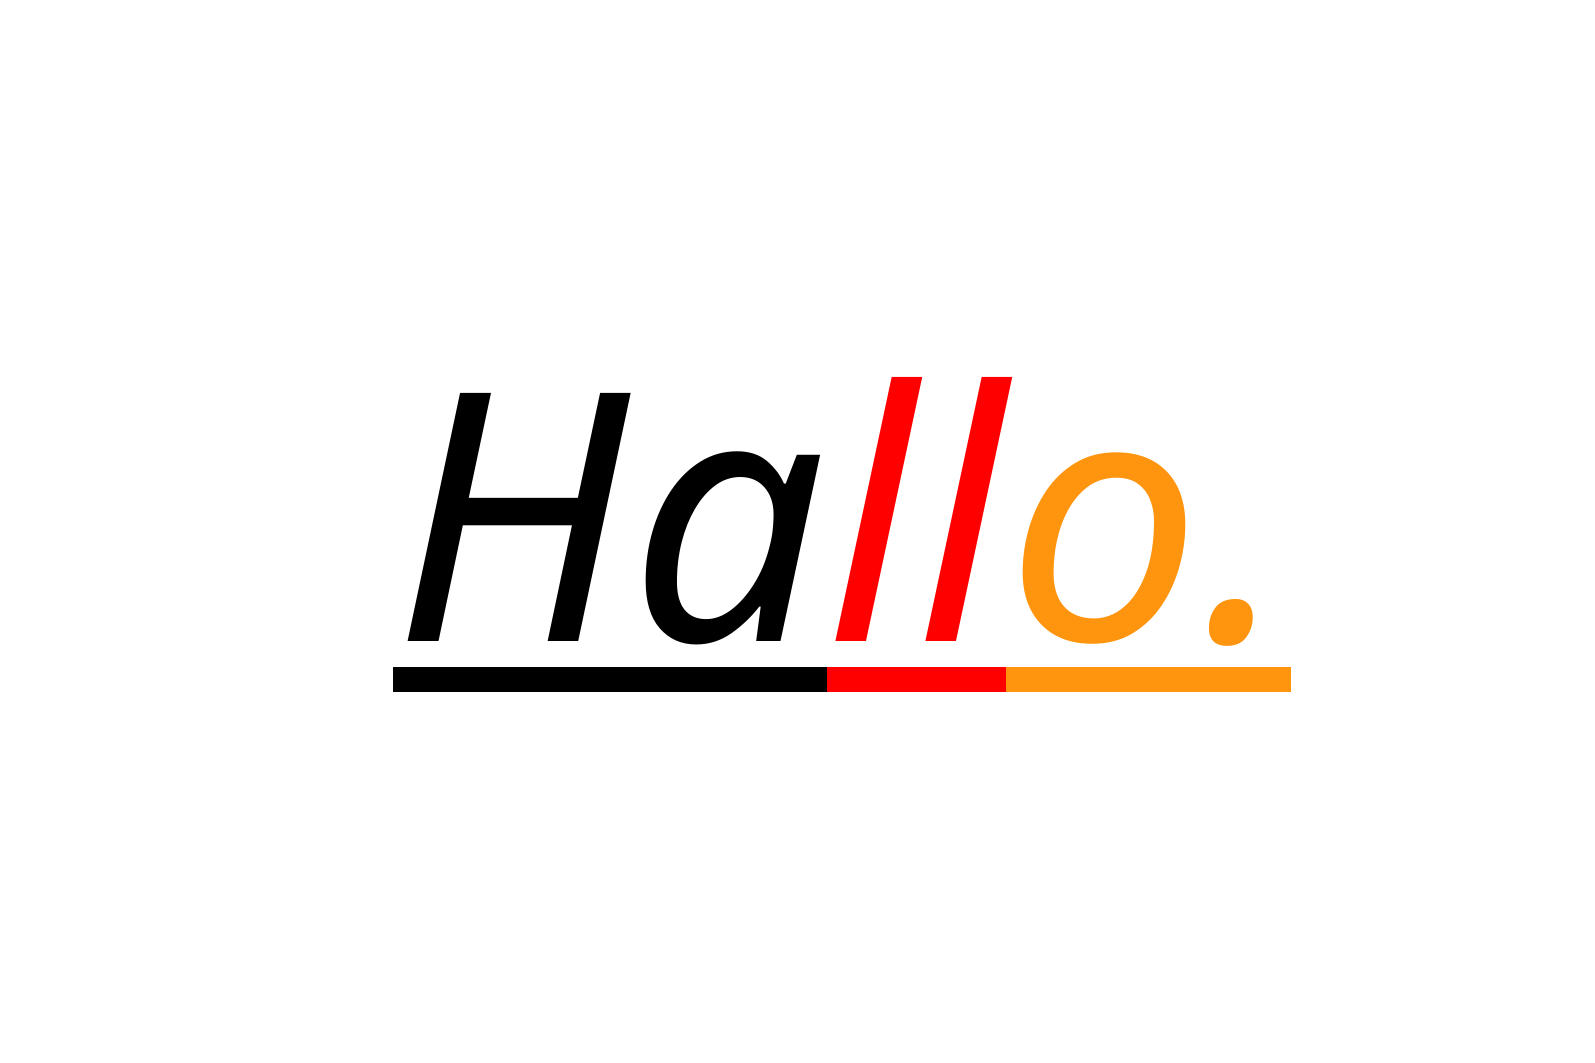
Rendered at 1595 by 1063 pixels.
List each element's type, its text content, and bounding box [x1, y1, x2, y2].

text_box Hallo. [177, 262, 1329, 739]
